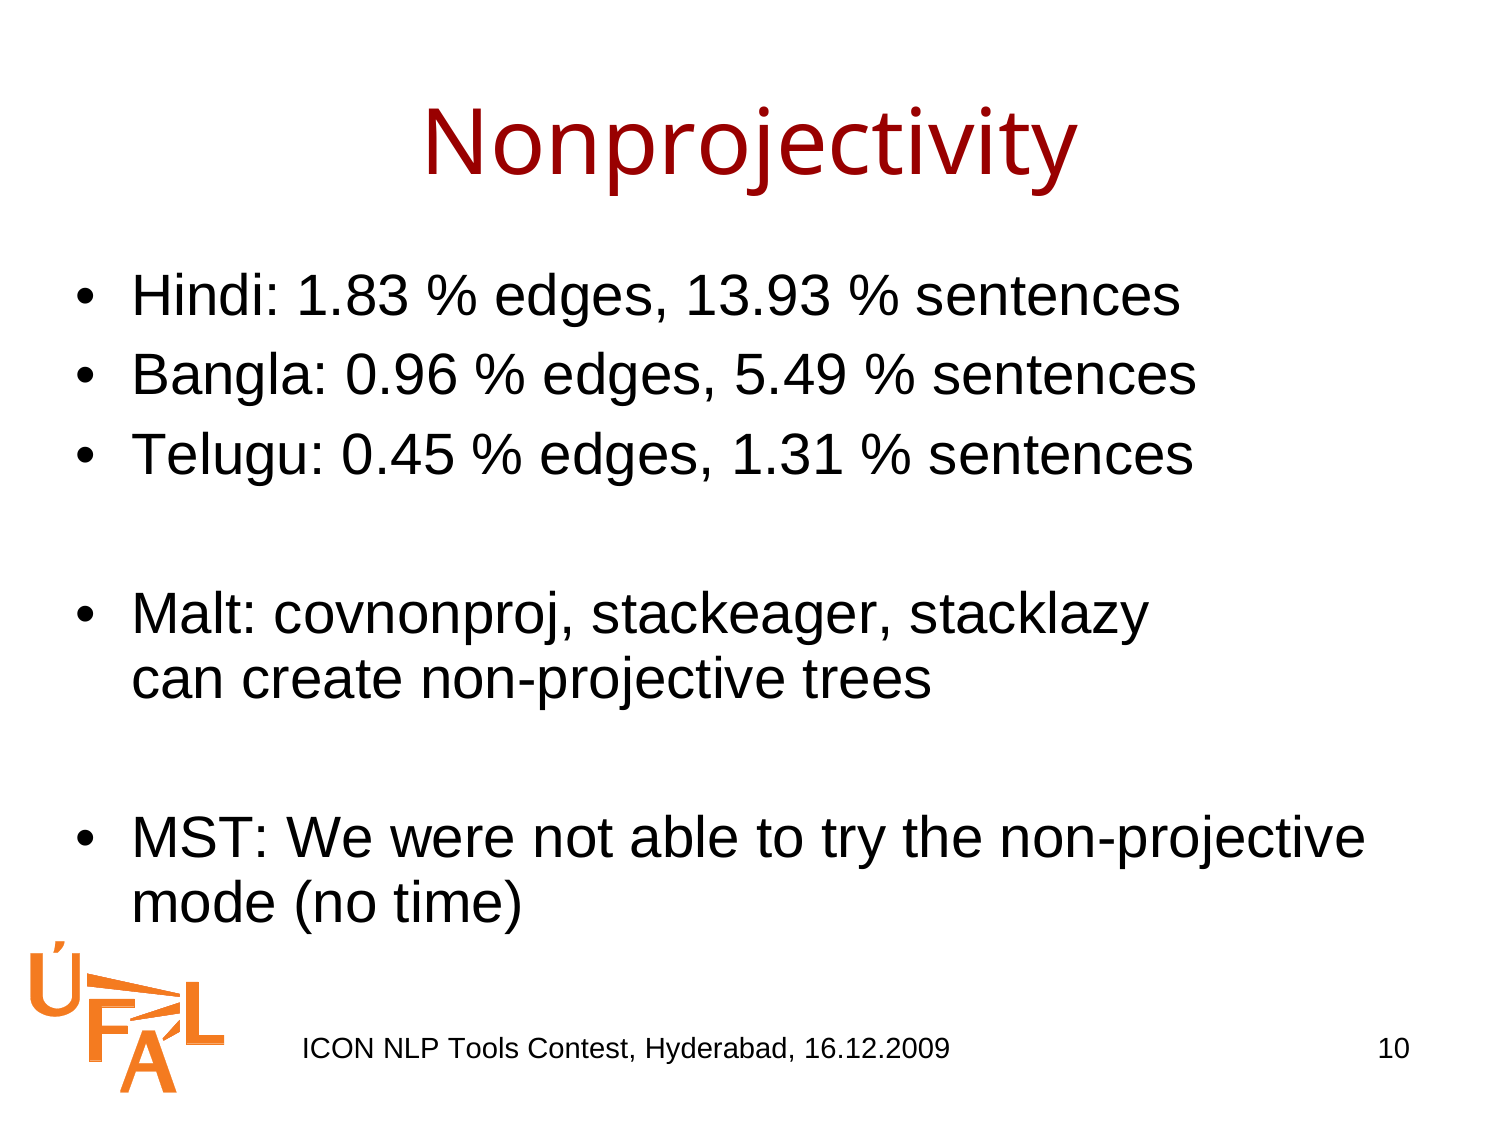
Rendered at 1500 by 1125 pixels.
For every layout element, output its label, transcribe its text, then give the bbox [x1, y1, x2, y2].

title Nonprojectivity [75, 21, 1426, 257]
list Hindi: 1.83 % edges, 13.93 % sentences Bangla: 0.96 % edges, 5.49 % sentences Telugu: 0.45 % edges, 1.31 % sentences Malt: covnonproj, stackeager, stacklazy can create non-projective trees MST: We were not able to try the non-projective mode (no time) [75, 262, 1426, 991]
